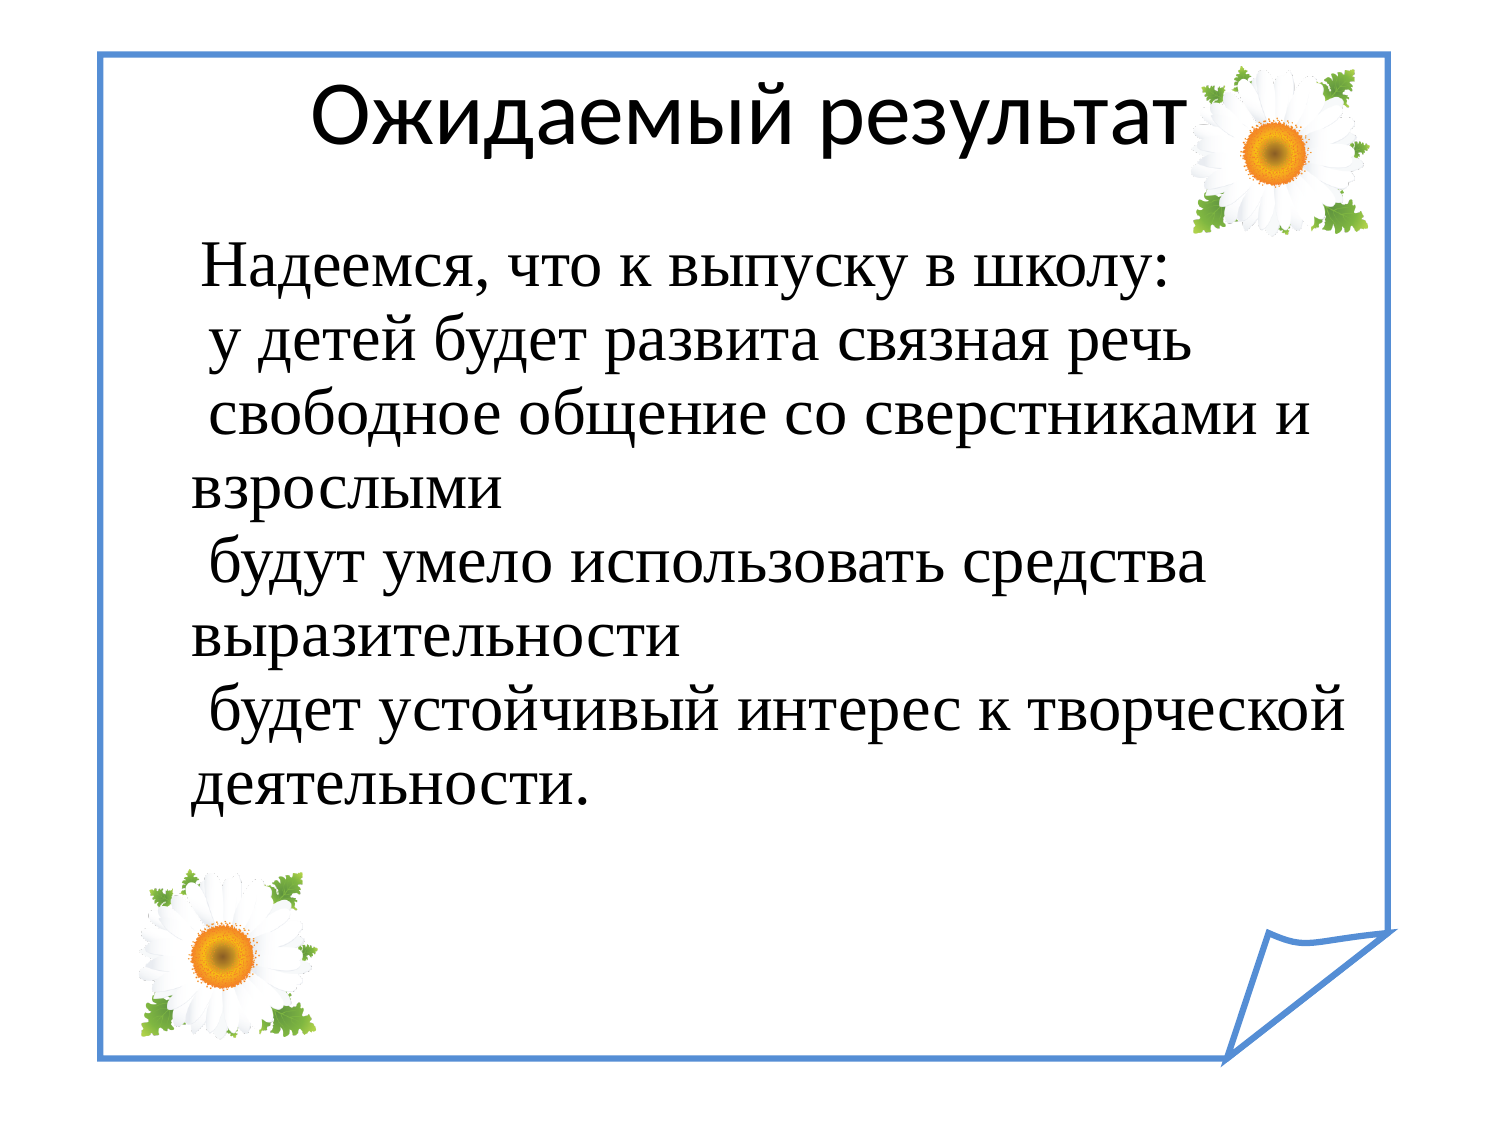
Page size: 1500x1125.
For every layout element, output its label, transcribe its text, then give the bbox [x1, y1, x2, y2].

title Ожидаемый результат [75, 45, 1425, 233]
text_box Надеемся, что к выпуску в школу: у детей будет развита связная речь свободное общение со сверстниками и взрослыми будут умело использовать средства выразительности будет устойчивый интерес к творческой деятельности. [177, 219, 1371, 827]
